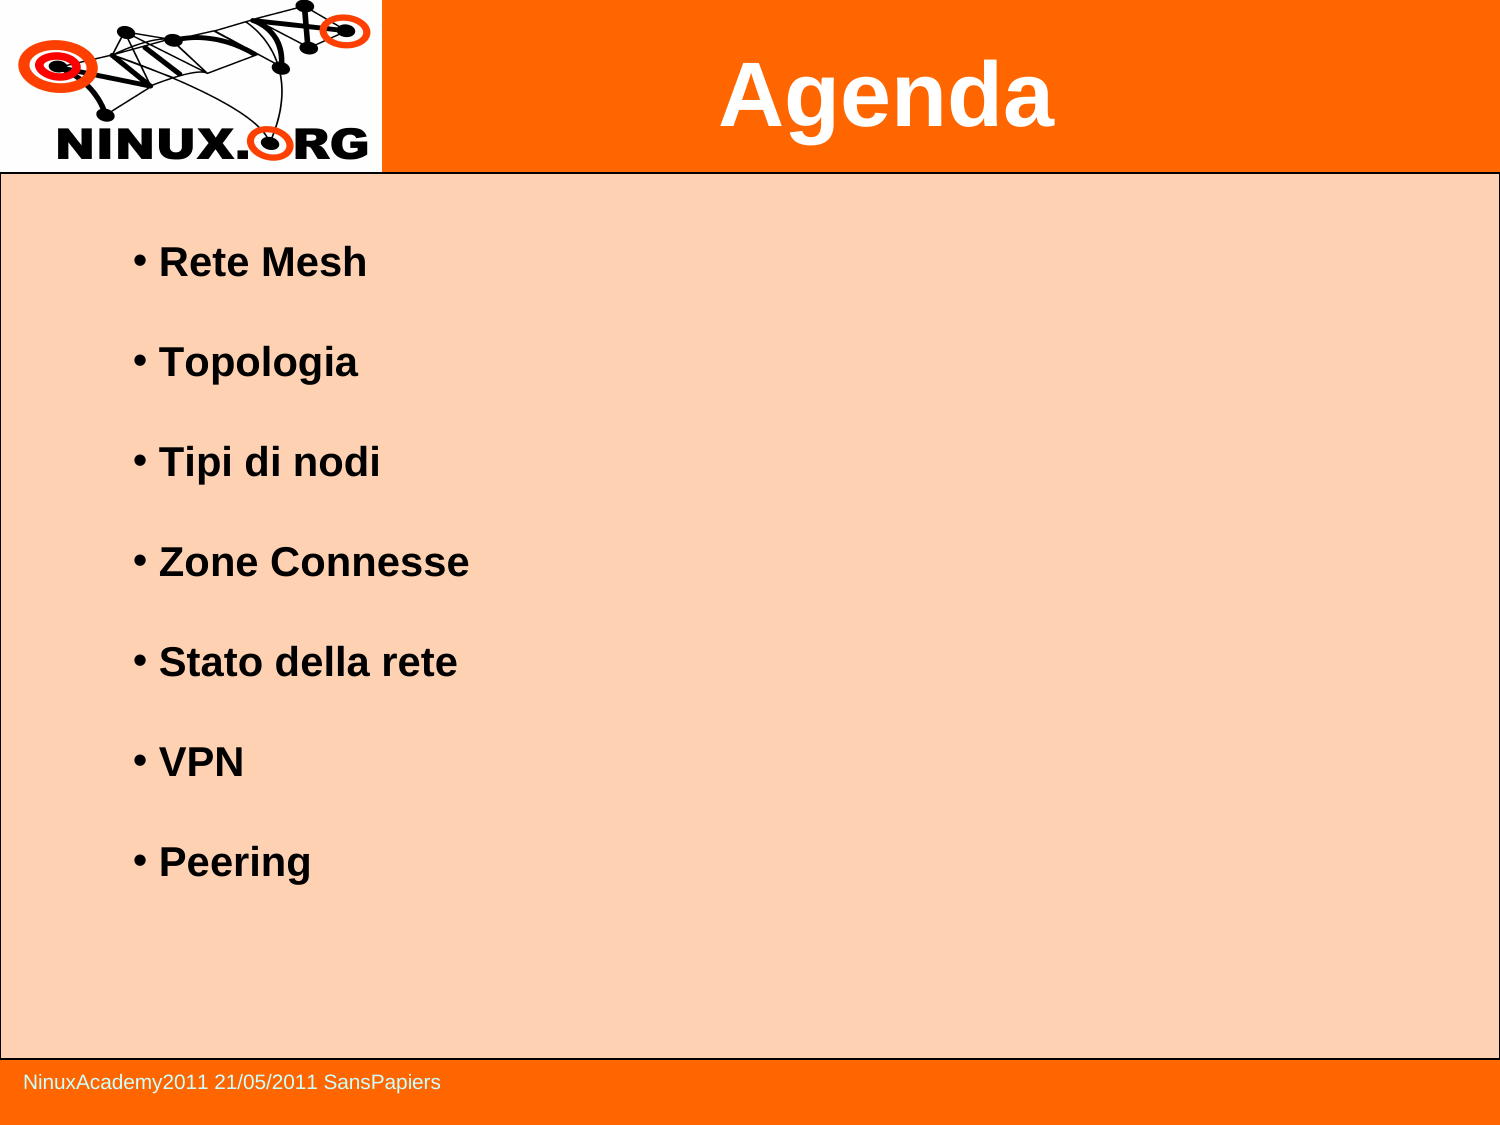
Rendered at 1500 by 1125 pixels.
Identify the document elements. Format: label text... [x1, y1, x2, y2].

picture [0, 0, 382, 172]
text_box Agenda [703, 27, 1070, 153]
text_box NinuxAcademy2011 21/05/2011 SansPapiers [23, 1070, 503, 1095]
text_box Rete Mesh Topologia Tipi di nodi Zone Connesse Stato della rete VPN Peering [118, 227, 1270, 993]
